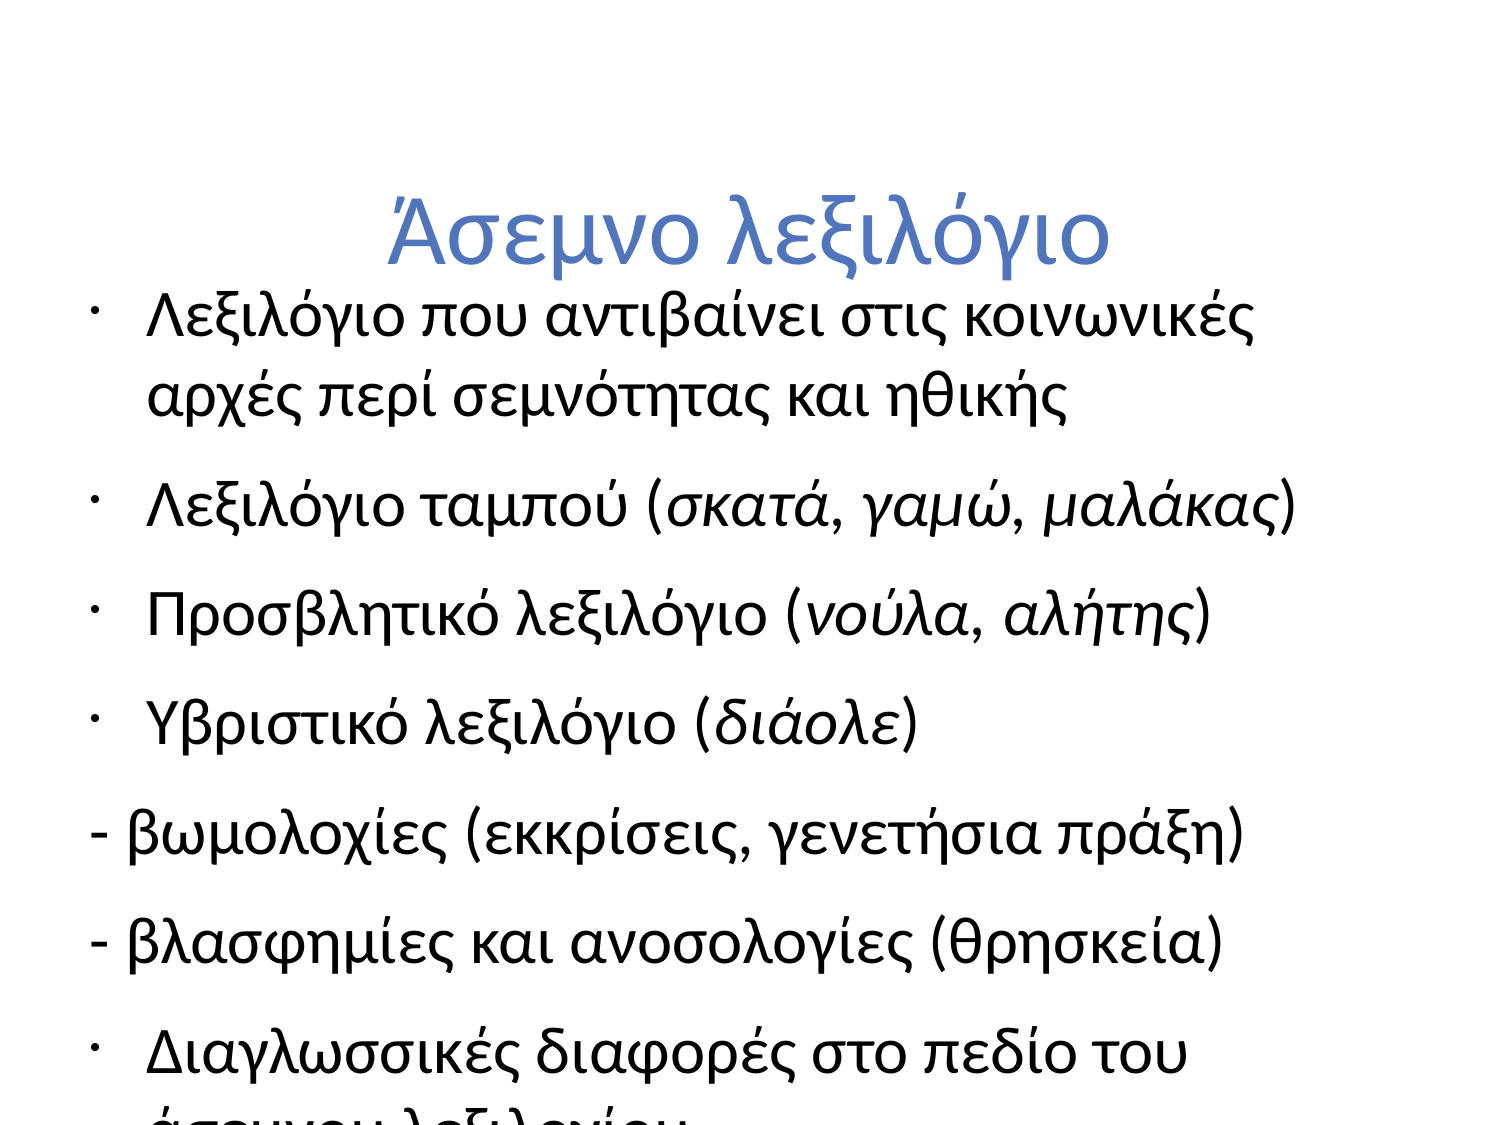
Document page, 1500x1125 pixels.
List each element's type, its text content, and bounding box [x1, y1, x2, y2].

title Άσεμνο λεξιλόγιο [75, 45, 1425, 233]
list Λεξιλόγιο που αντιβαίνει στις κοινωνικές αρχές περί σεμνότητας και ηθικής Λεξιλόγιο ταμπού (σκατά, γαμώ, μαλάκας) Προσβλητικό λεξιλόγιο (νούλα, αλήτης) Υβριστικό λεξιλόγιο (διάολε) - βωμολοχίες (εκκρίσεις, γενετήσια πράξη) - βλασφημίες και ανοσολογίες (θρησκεία) Διαγλωσσικές διαφορές στο πεδίο του άσεμνου λεξιλογίου Άσεμνο στη ΝΕ: ρήμα “γαμάω”, επίθετο “μαλάκας” Πετρόπουλος (1980) κ.ά. [75, 262, 1425, 1050]
